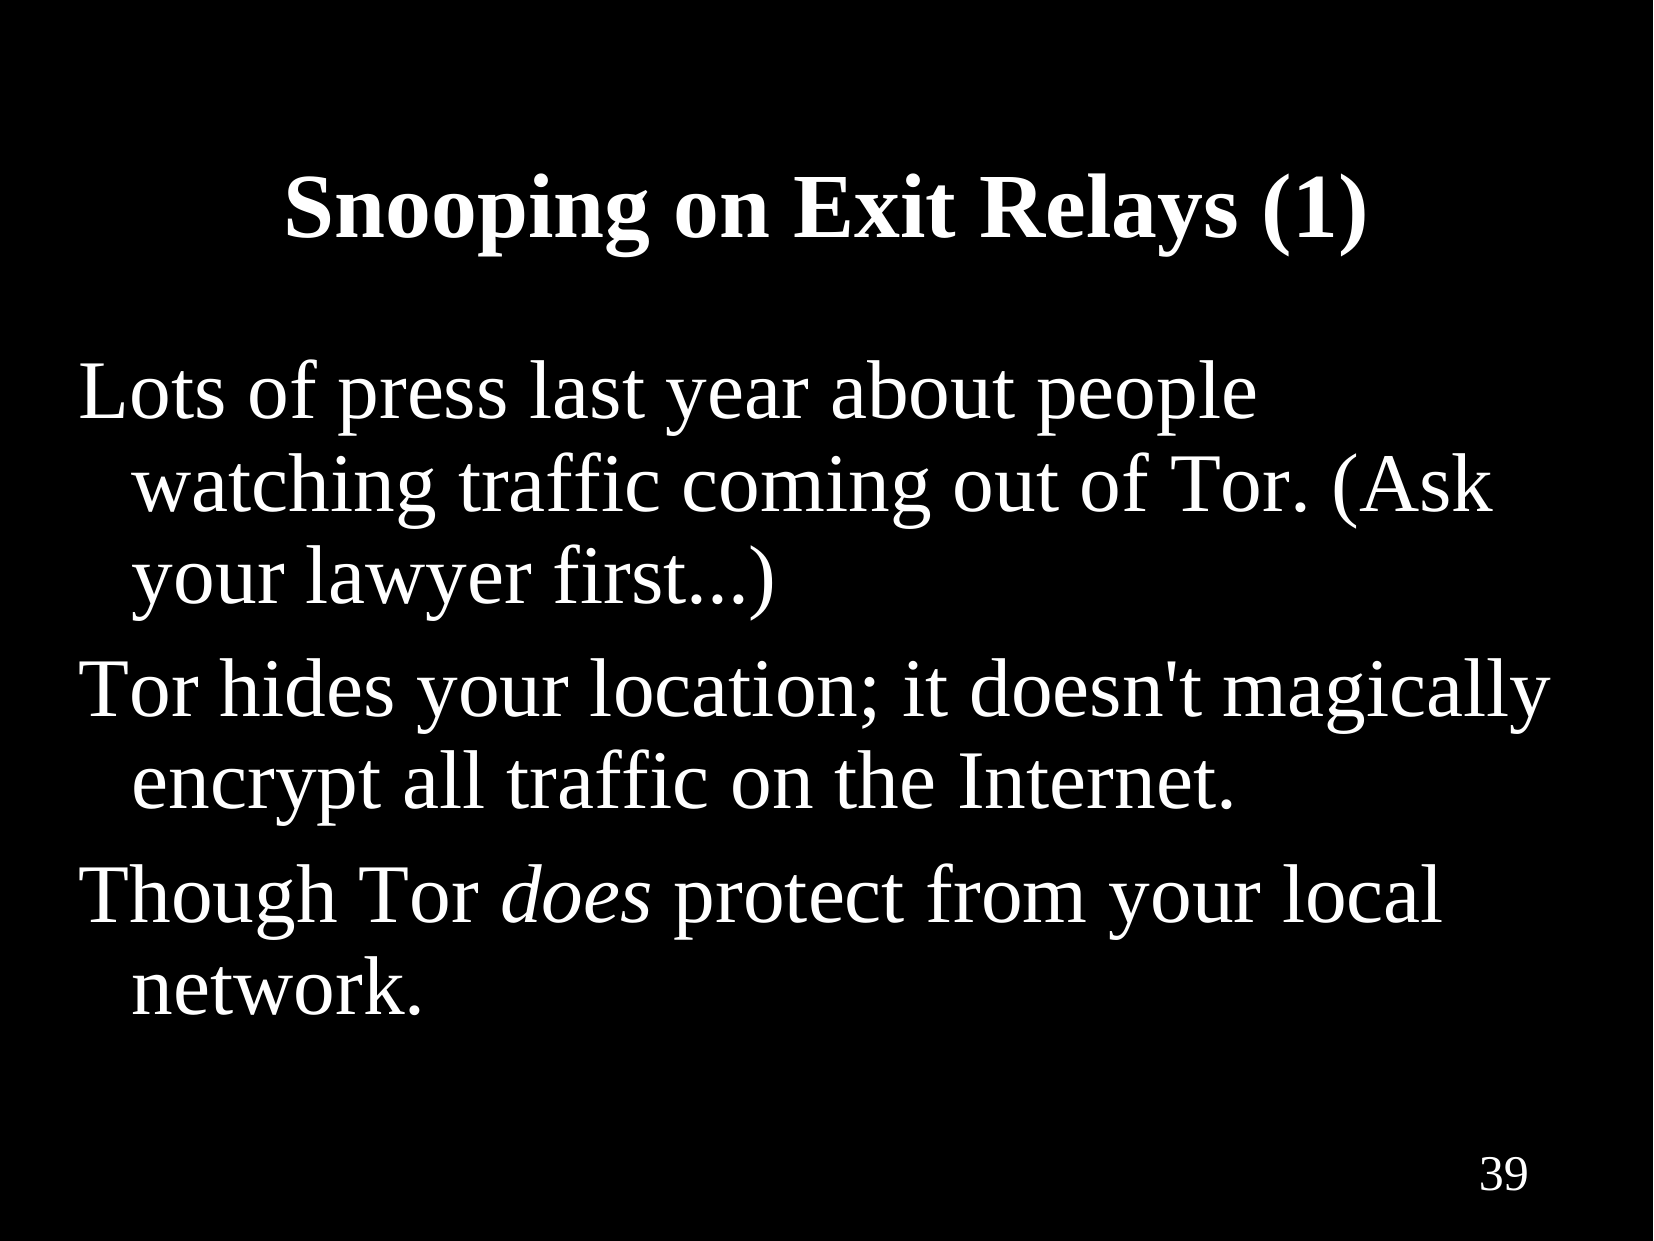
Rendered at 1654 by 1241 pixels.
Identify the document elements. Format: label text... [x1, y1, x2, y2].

title Snooping on Exit Relays (1) [121, 102, 1534, 311]
list Lots of press last year about people watching traffic coming out of Tor. (Ask your lawyer first...) Tor hides your location; it doesn't magically encrypt all traffic on the Internet. Though Tor does protect from your local network. [61, 344, 1575, 1127]
